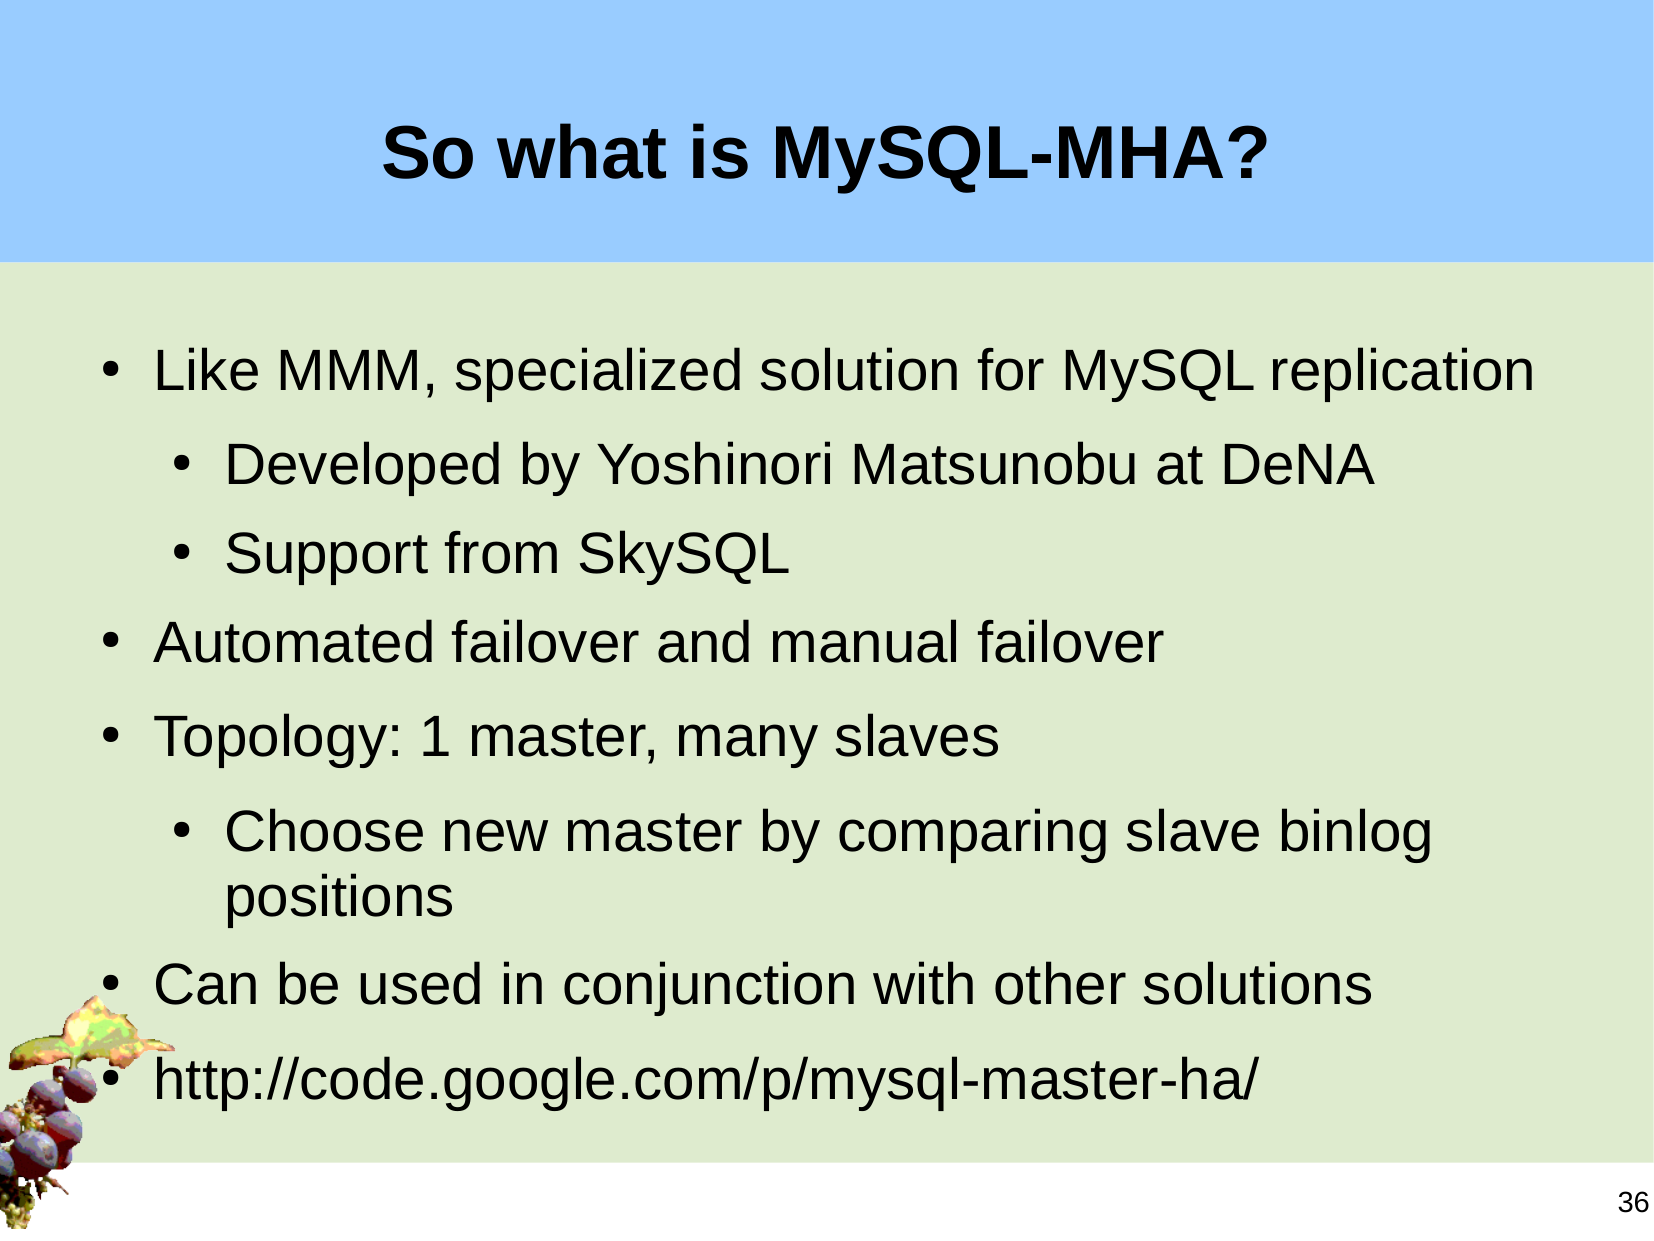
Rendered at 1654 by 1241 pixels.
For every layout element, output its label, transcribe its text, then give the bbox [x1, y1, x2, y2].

list Like MMM, specialized solution for MySQL replication Developed by Yoshinori Matsunobu at DeNA Support from SkySQL Automated failover and manual failover Topology: 1 master, many slaves Choose new master by comparing slave binlog positions Can be used in conjunction with other solutions http://code.google.com/p/mysql-master-ha/ [82, 337, 1571, 1112]
picture [0, 990, 188, 1229]
title So what is MySQL-MHA? [82, 49, 1571, 257]
